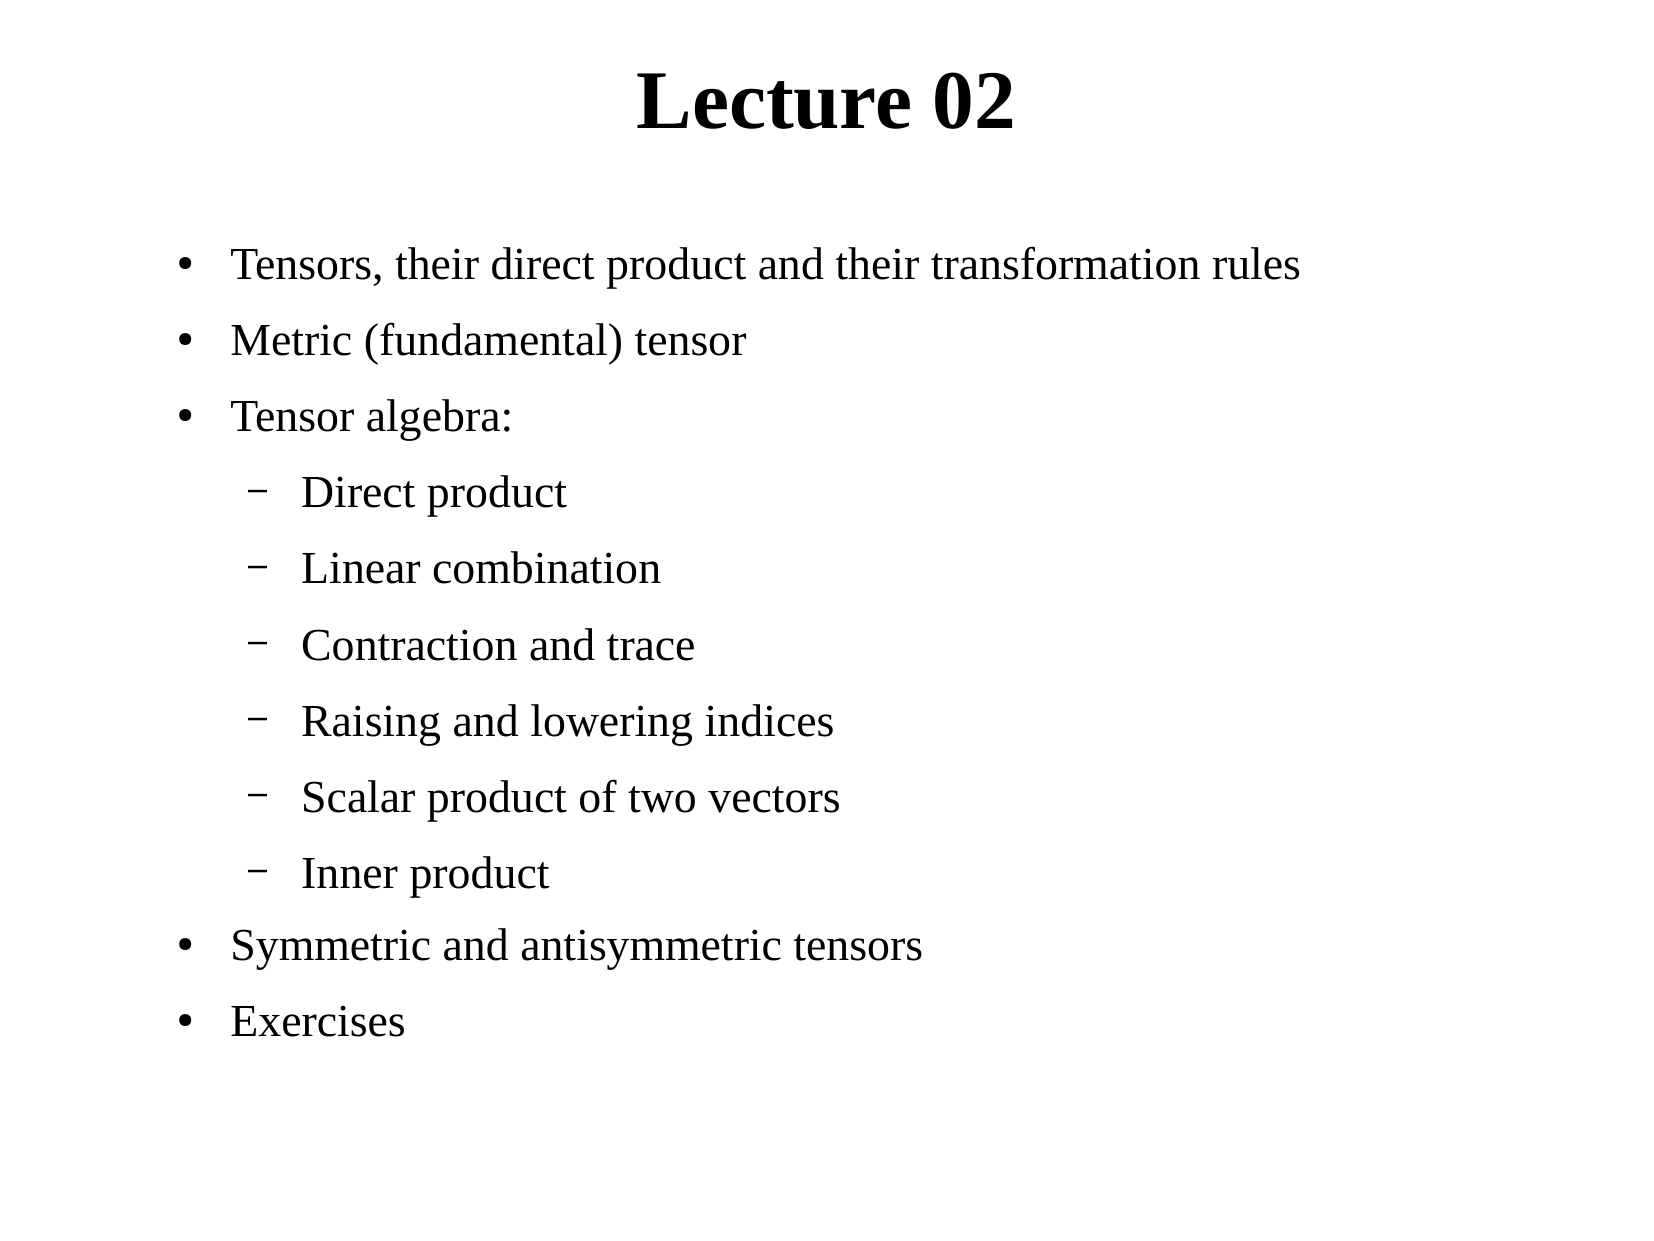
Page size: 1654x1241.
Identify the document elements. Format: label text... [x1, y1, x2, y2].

list Tensors, their direct product and their transformation rules Metric (fundamental) tensor Tensor algebra: Direct product Linear combination Contraction and trace Raising and lowering indices Scalar product of two vectors Inner product Symmetric and antisymmetric tensors Exercises [159, 213, 1487, 1081]
title Lecture 02 [82, 23, 1571, 167]
